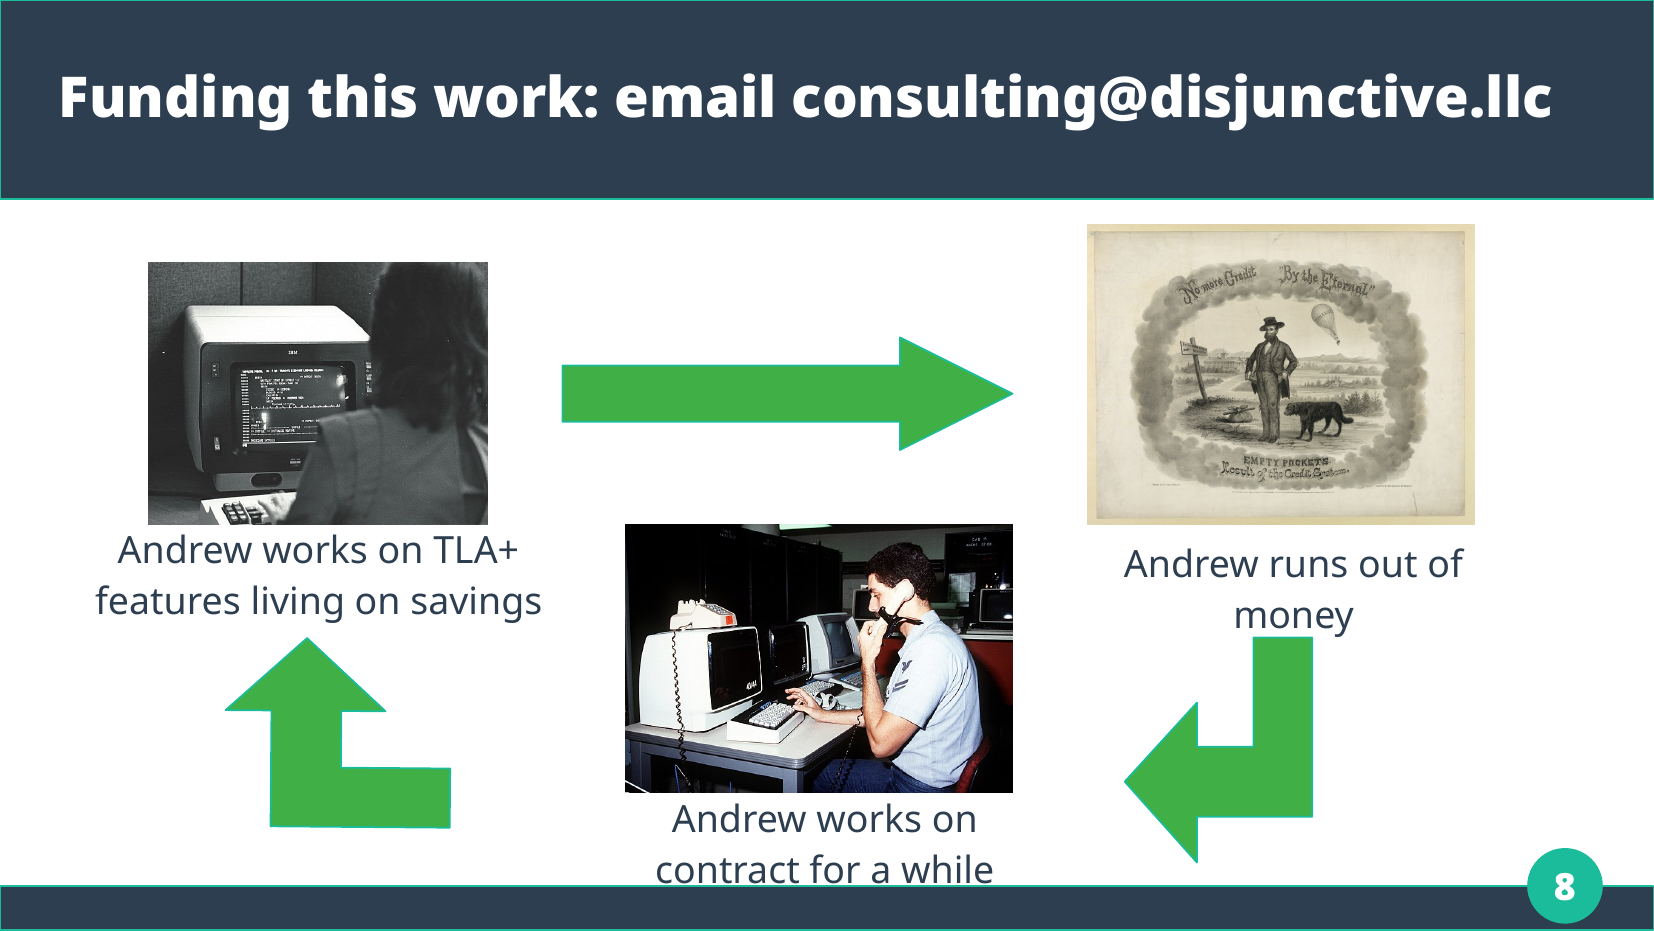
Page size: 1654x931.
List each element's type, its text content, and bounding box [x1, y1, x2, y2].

title Funding this work: email consulting@disjunctive.llc [59, 37, 1595, 155]
picture [625, 524, 1013, 793]
text_box Andrew runs out of money [1087, 538, 1501, 638]
picture [148, 262, 488, 504]
text_box [225, 638, 451, 828]
text_box Andrew works on contract for a while [600, 794, 1051, 894]
text_box [1124, 637, 1313, 863]
text_box [562, 337, 1013, 451]
picture [1087, 224, 1475, 526]
text_box Andrew works on TLA+ features living on savings [75, 504, 563, 645]
